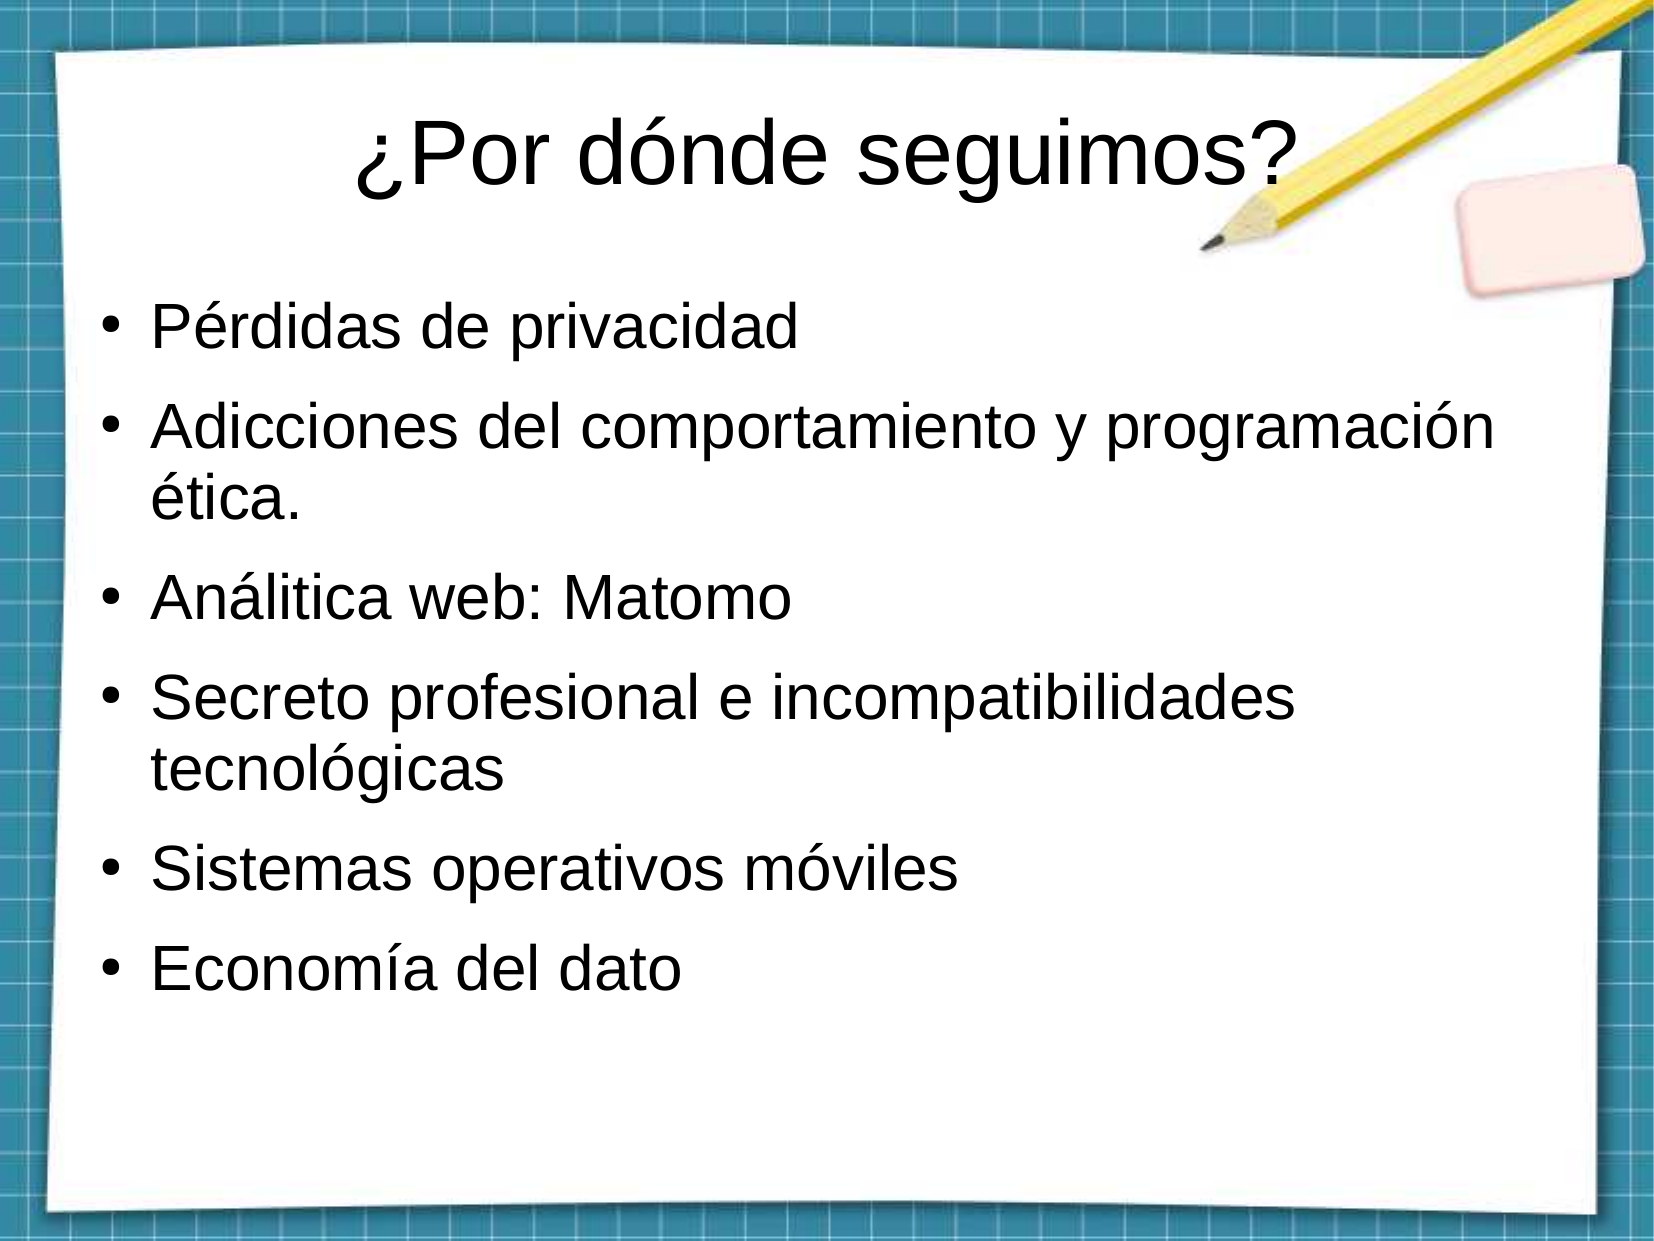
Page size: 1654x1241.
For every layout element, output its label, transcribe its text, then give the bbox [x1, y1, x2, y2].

list Pérdidas de privacidad Adicciones del comportamiento y programación ética. Análitica web: Matomo Secreto profesional e incompatibilidades tecnológicas Sistemas operativos móviles Economía del dato [82, 290, 1571, 1010]
picture [0, 0, 1654, 1241]
title ¿Por dónde seguimos? [82, 49, 1571, 257]
